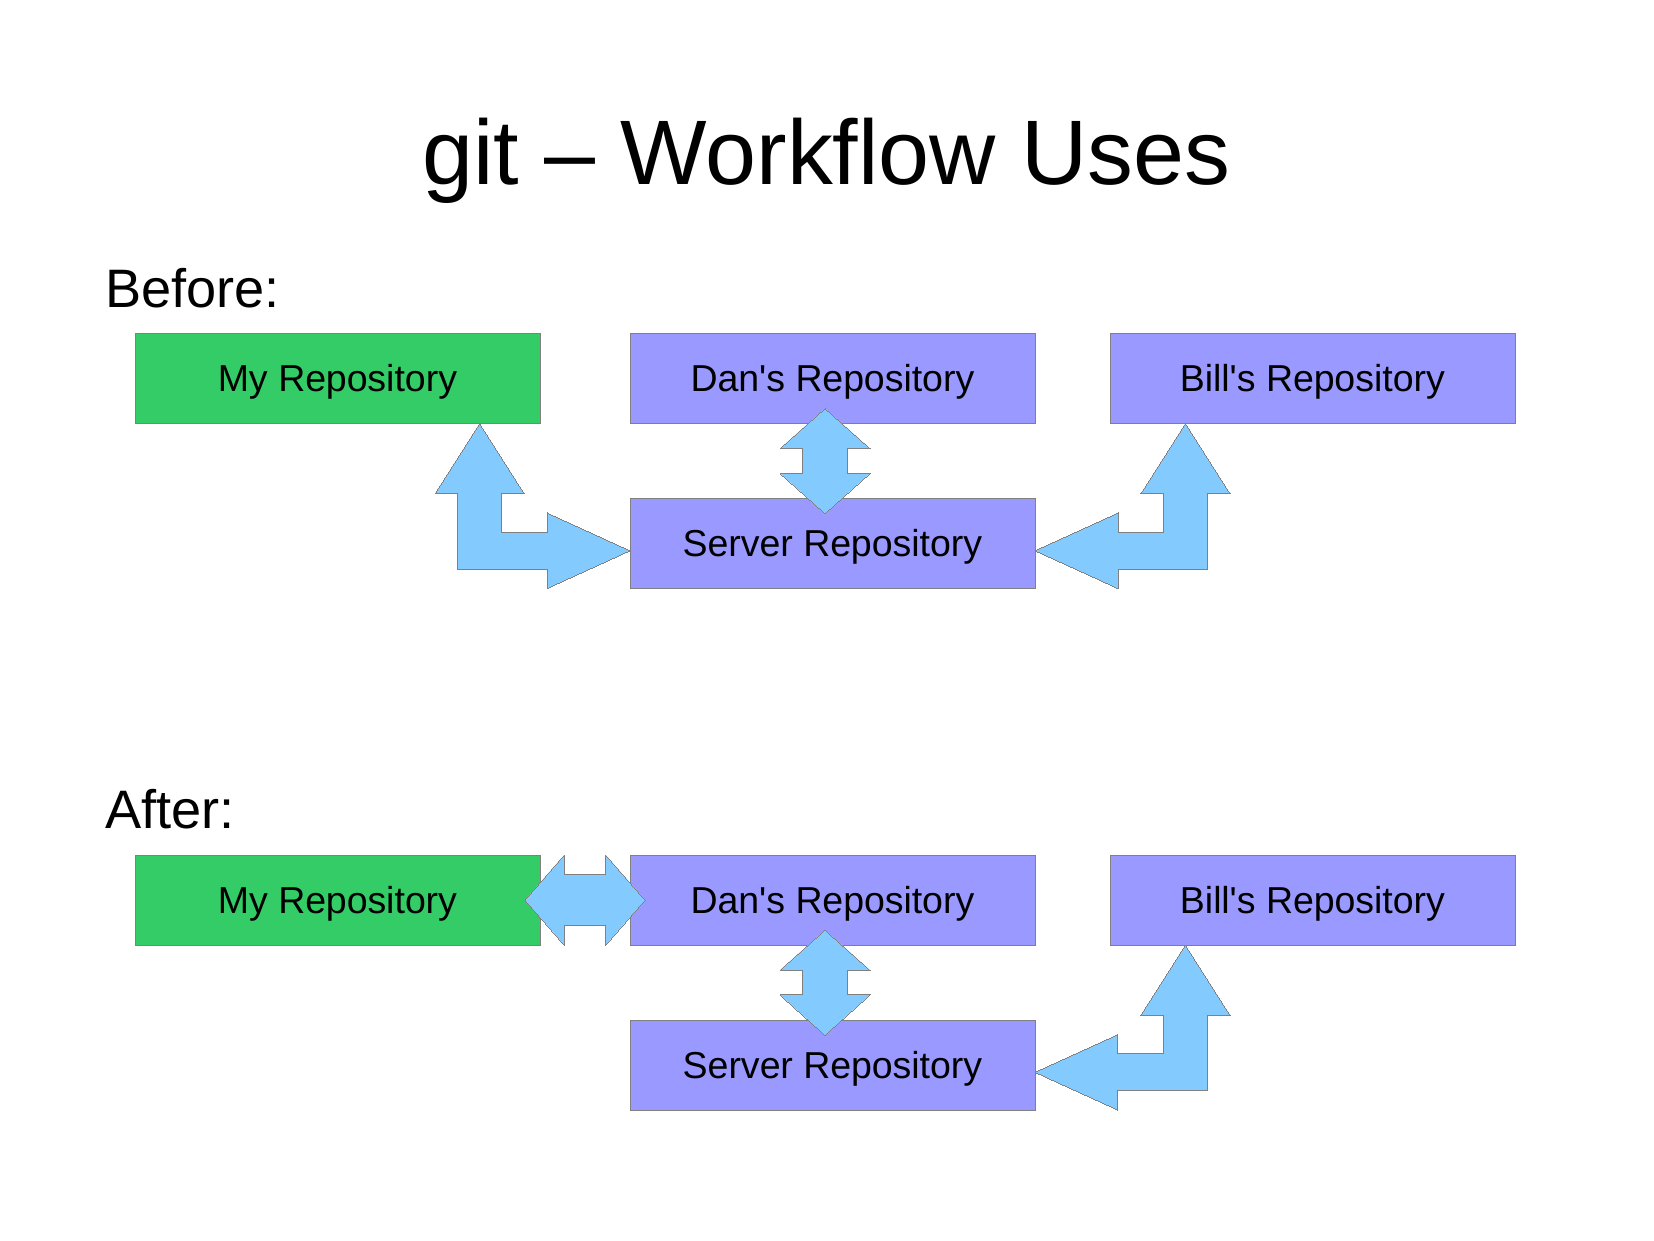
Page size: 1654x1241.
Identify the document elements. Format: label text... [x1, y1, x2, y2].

text_box [525, 856, 646, 946]
text_box Bill's Repository [1110, 856, 1516, 946]
text_box Server Repository [630, 1020, 1036, 1111]
text_box [1035, 423, 1231, 589]
text_box My Repository [135, 333, 541, 424]
text_box [780, 930, 871, 1036]
text_box Server Repository [630, 498, 1036, 589]
text_box Dan's Repository [630, 856, 1036, 946]
list Before: [105, 258, 1531, 334]
list After: [105, 780, 1531, 856]
text_box [780, 408, 871, 514]
text_box [435, 423, 631, 589]
text_box Dan's Repository [630, 333, 1036, 424]
text_box Bill's Repository [1110, 333, 1516, 424]
text_box [1035, 945, 1231, 1111]
text_box My Repository [135, 856, 541, 946]
title git – Workflow Uses [82, 49, 1571, 257]
